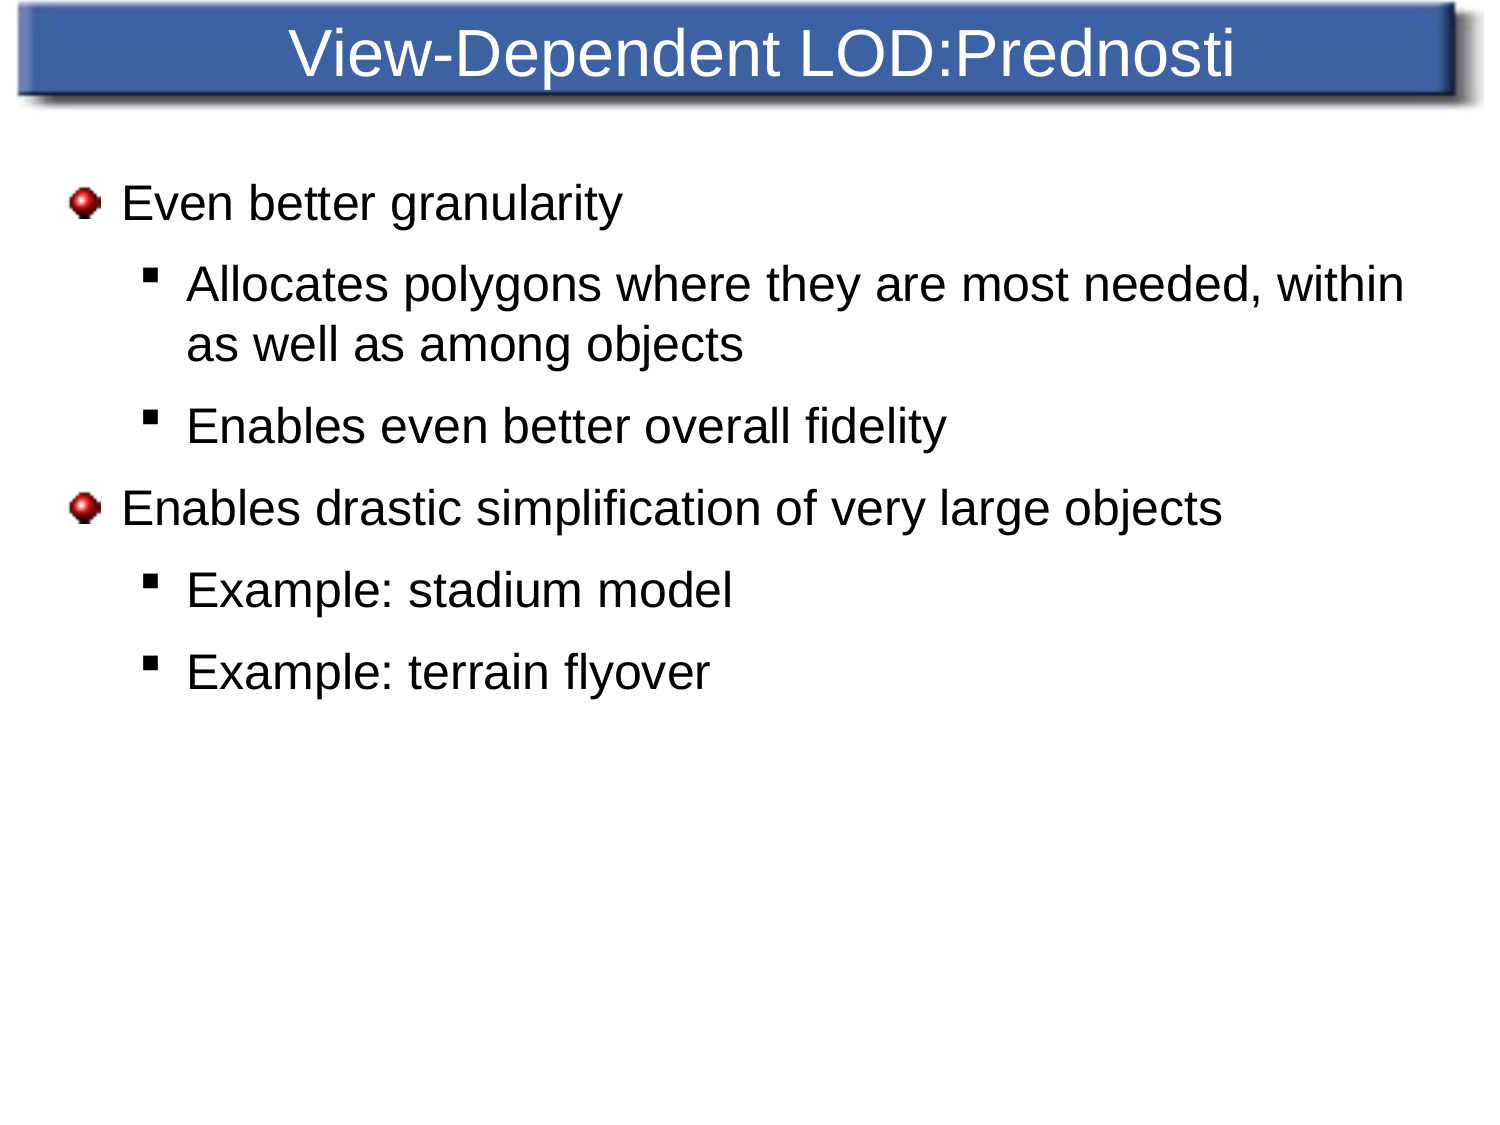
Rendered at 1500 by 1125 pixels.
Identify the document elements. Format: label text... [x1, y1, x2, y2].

list Even better granularity Allocates polygons where they are most needed, within as well as among objects Enables even better overall fidelity Enables drastic simplification of very large objects Example: stadium model Example: terrain flyover [50, 162, 1463, 1088]
picture [16, 0, 1484, 113]
title View-Dependent LOD:Prednosti [24, 0, 1500, 100]
